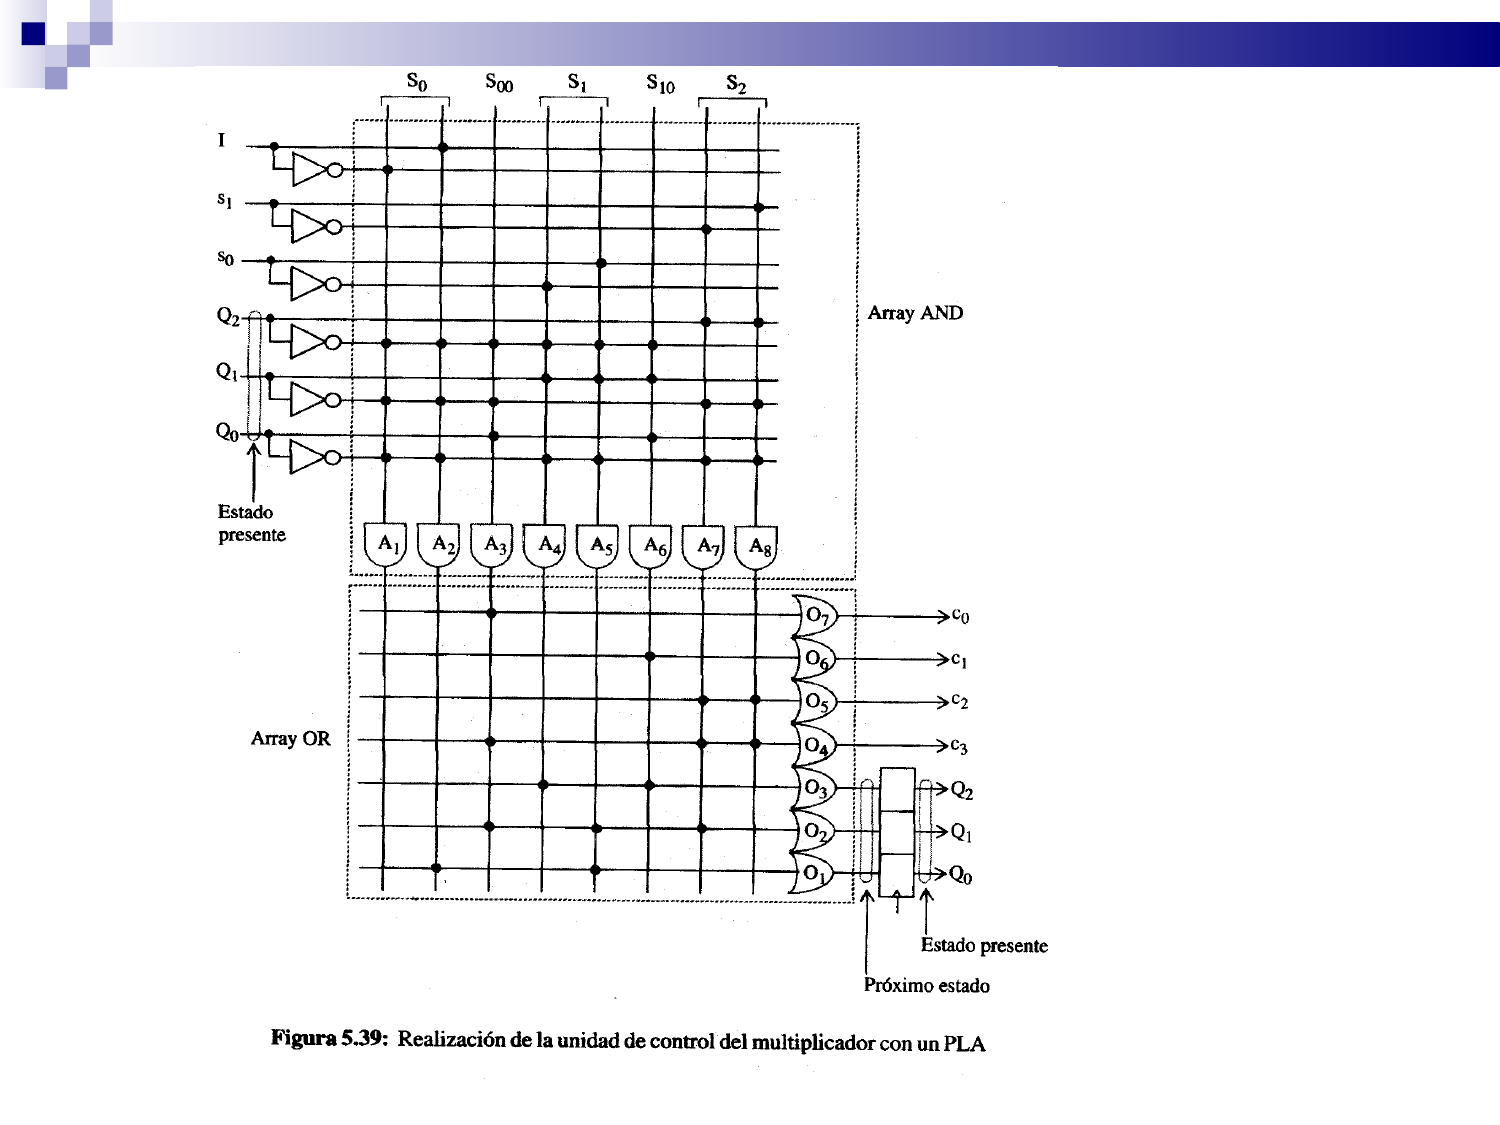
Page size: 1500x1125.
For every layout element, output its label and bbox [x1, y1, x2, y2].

picture [194, 66, 1058, 1083]
